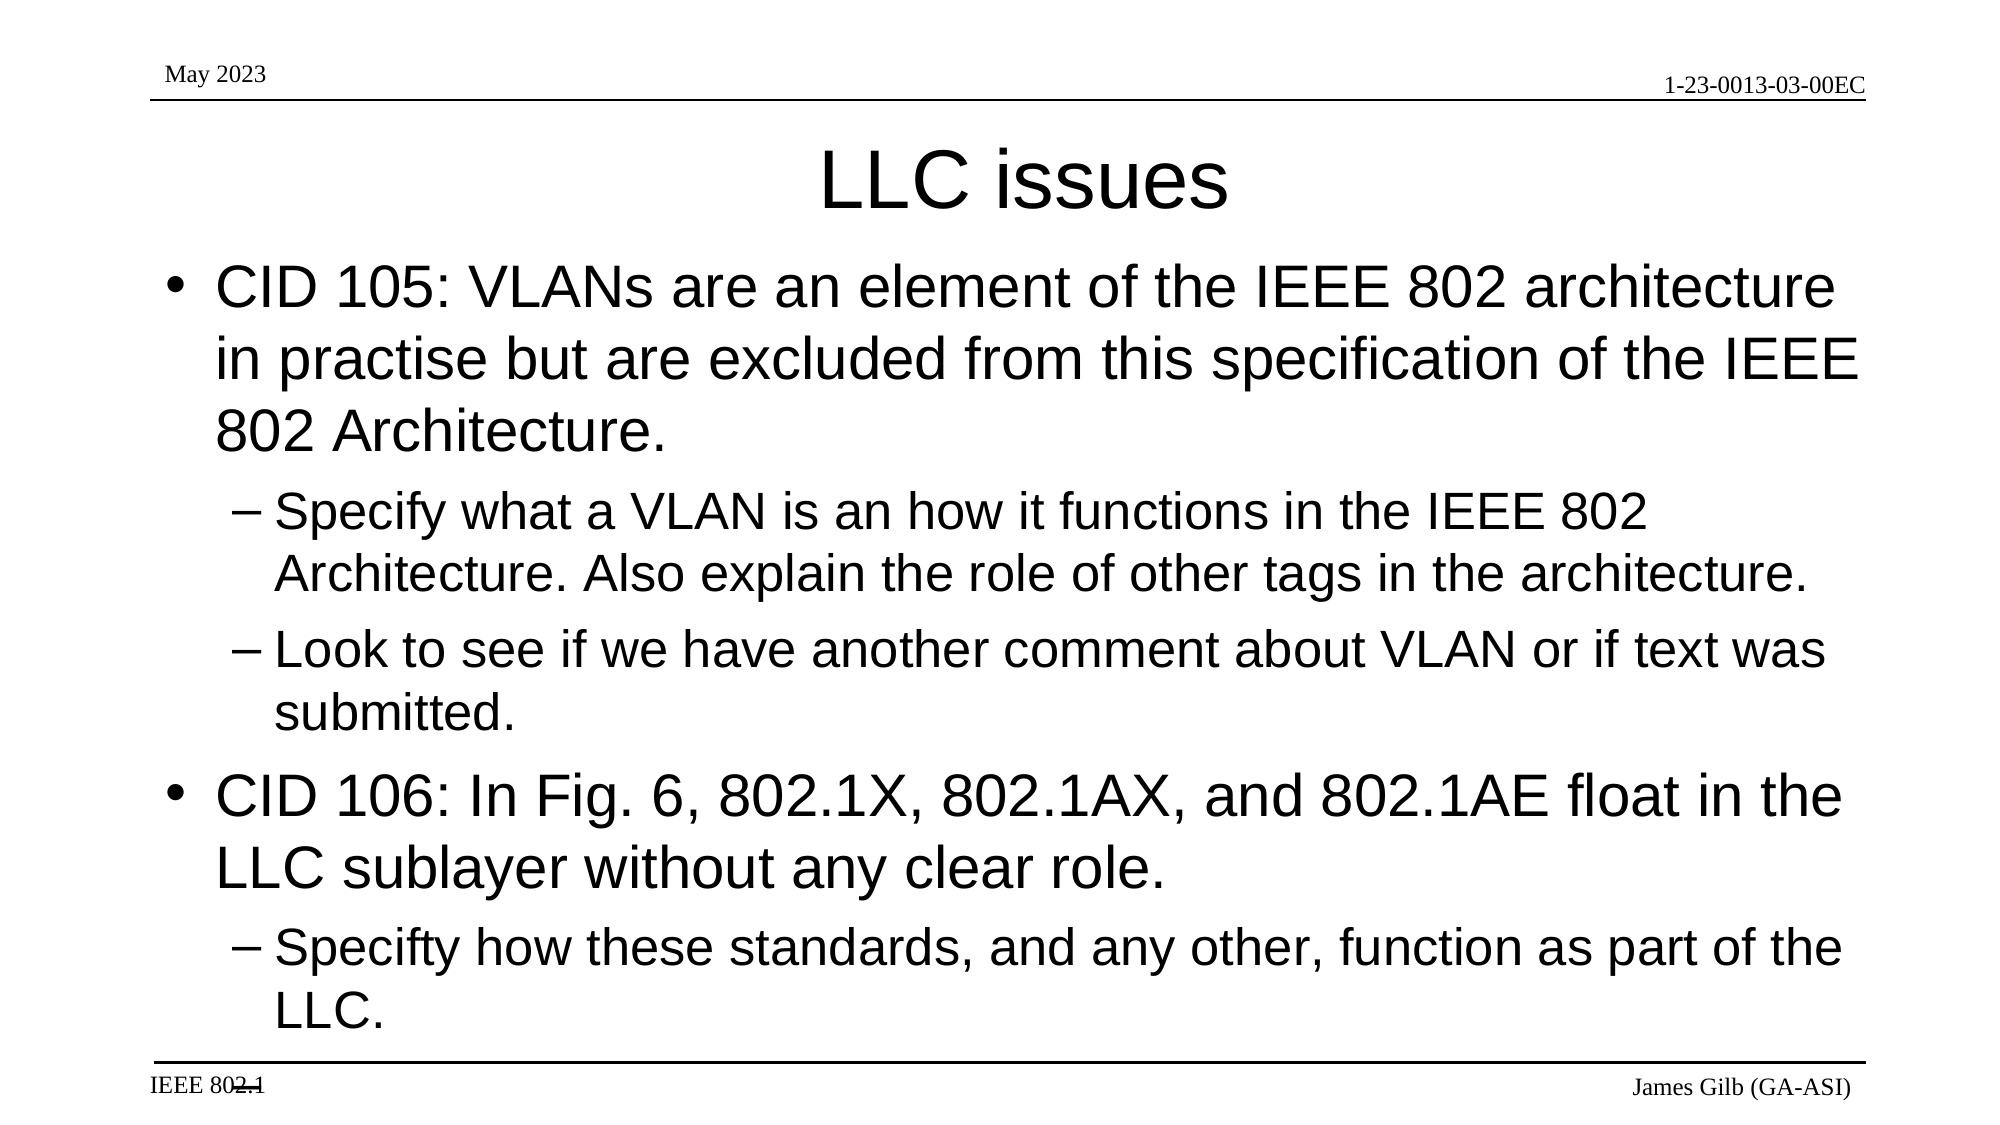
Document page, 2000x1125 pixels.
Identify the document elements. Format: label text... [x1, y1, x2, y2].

list CID 105: VLANs are an element of the IEEE 802 architecture in practise but are excluded from this specification of the IEEE 802 Architecture. Specify what a VLAN is an how it functions in the IEEE 802 Architecture. Also explain the role of other tags in the architecture. Look to see if we have another comment about VLAN or if text was submitted. CID 106: In Fig. 6, 802.1X, 802.1AX, and 802.1AE float in the LLC sublayer without any clear role. Specifty how these standards, and any other, function as part of the LLC. [149, 239, 1900, 1051]
title LLC issues [149, 112, 1900, 238]
